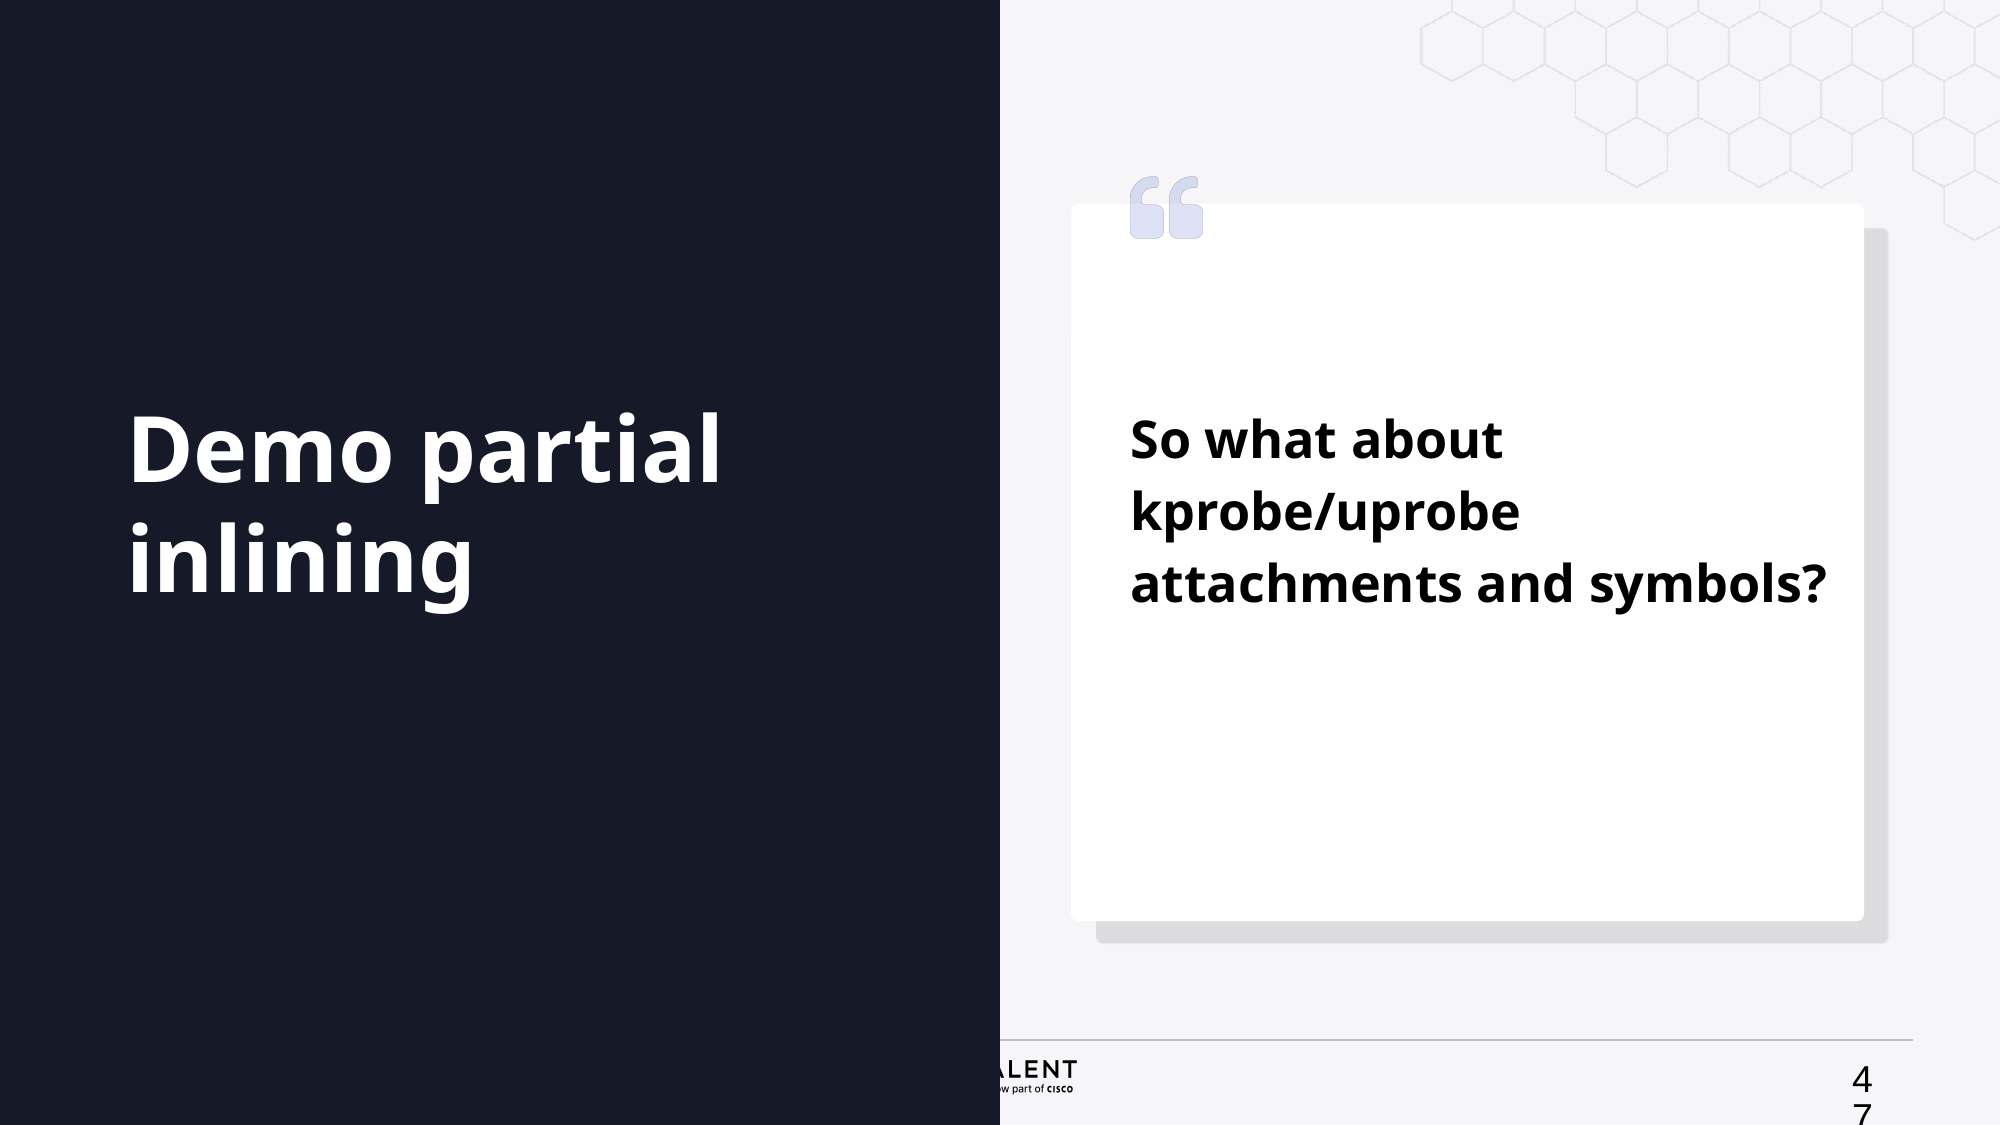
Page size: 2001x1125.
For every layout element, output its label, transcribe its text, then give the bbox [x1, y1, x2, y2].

list Demo partial inlining [110, 383, 871, 621]
list So what about kprobe/uprobe attachments and symbols? [1115, 321, 1849, 797]
picture [1000, 0, 2000, 1125]
